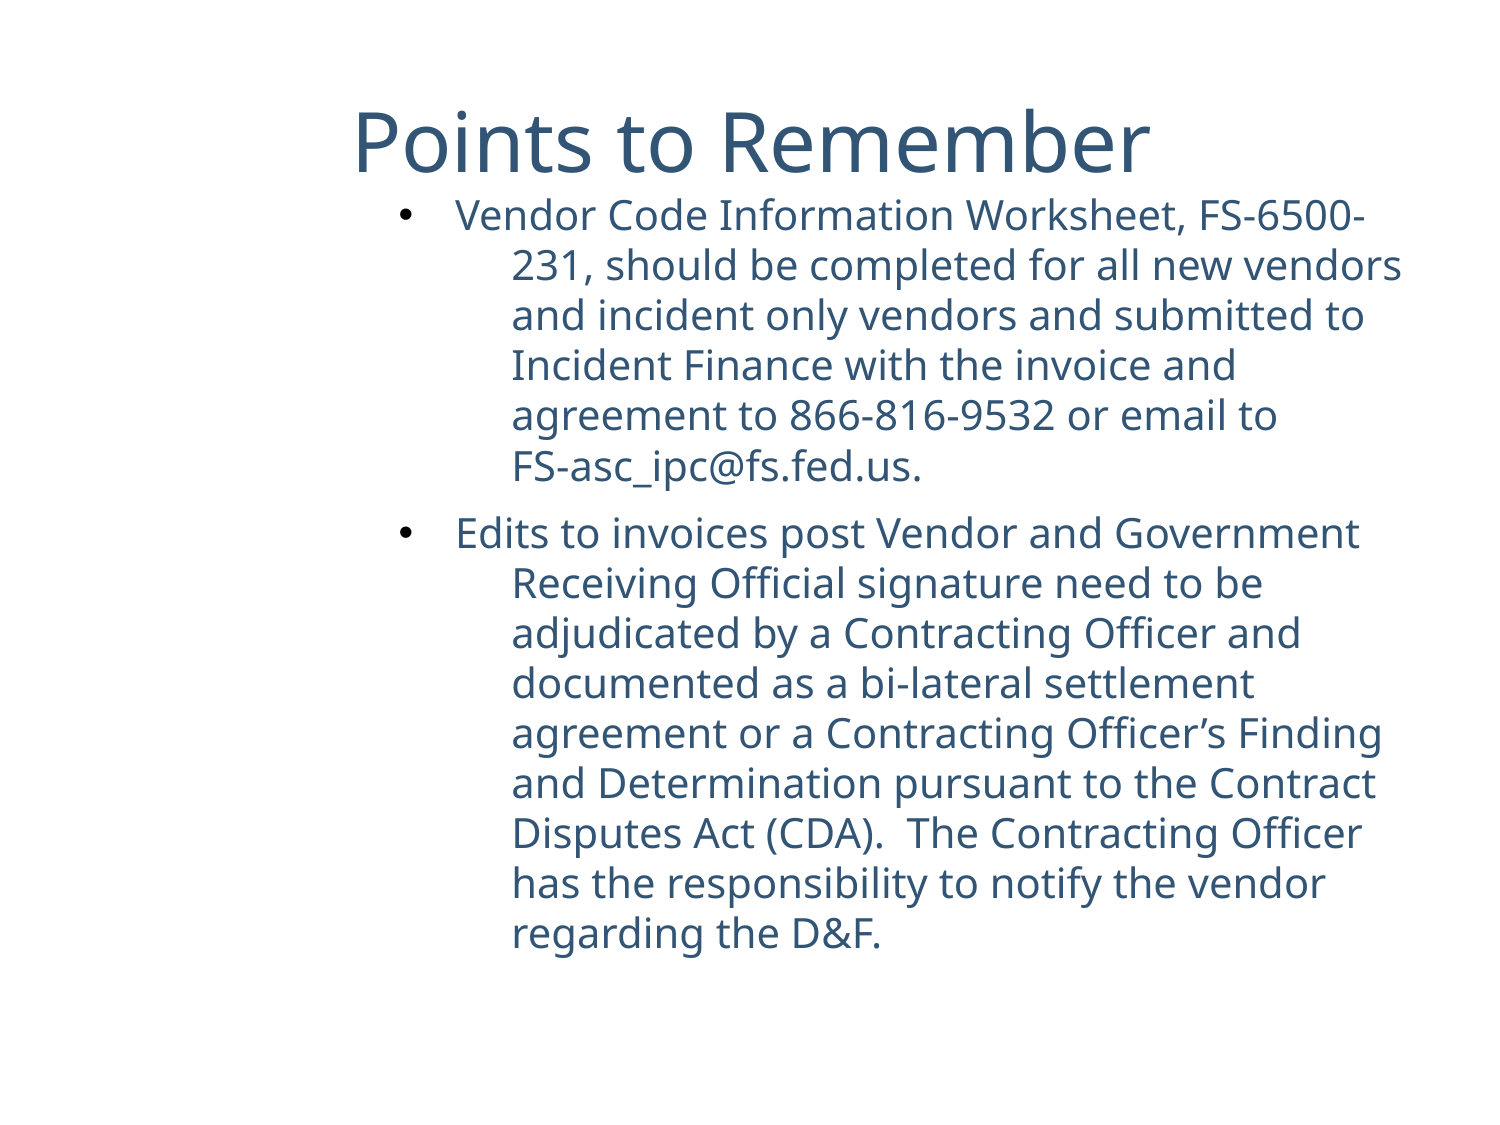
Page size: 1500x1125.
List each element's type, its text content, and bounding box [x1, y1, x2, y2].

title Points to Remember [336, 45, 1426, 233]
list Vendor Code Information Worksheet, FS-6500-231, should be completed for all new vendors and incident only vendors and submitted to Incident Finance with the invoice and agreement to 866-816-9532 or email to FS-asc_ipc@fs.fed.us. Edits to invoices post Vendor and Government Receiving Official signature need to be adjudicated by a Contracting Officer and documented as a bi-lateral settlement agreement or a Contracting Officer’s Finding and Determination pursuant to the Contract Disputes Act (CDA). The Contracting Officer has the responsibility to notify the vendor regarding the D&F. [383, 181, 1423, 1125]
